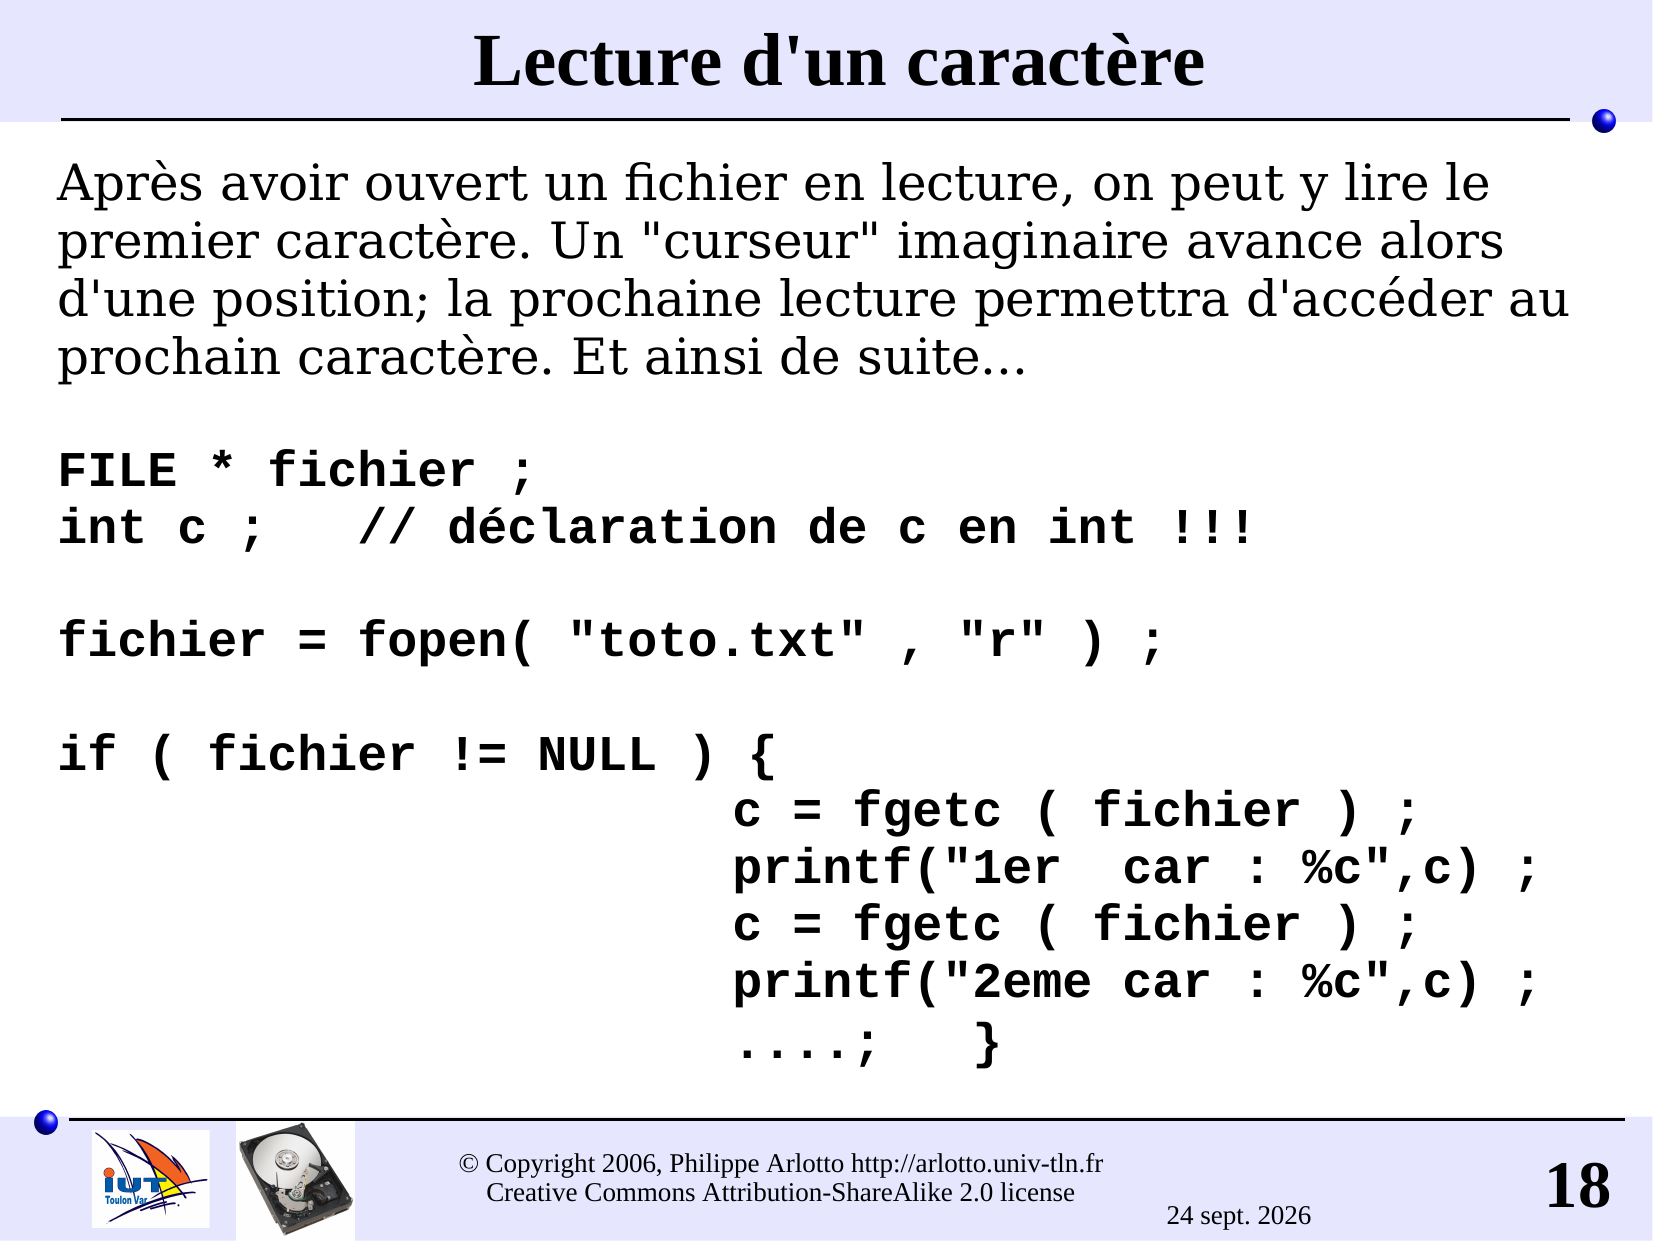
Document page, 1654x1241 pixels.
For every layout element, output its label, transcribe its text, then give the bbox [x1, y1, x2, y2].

title Lecture d'un caractère [95, 11, 1585, 110]
text_box Après avoir ouvert un fichier en lecture, on peut y lire le premier caractère. Un "curseur" imaginaire avance alors d'une position; la prochaine lecture permettra d'accéder au prochain caractère. Et ainsi de suite... FILE * fichier ; int c ; // déclaration de c en int !!! fichier = fopen( "toto.txt" , "r" ) ; if ( fichier != NULL ) { c = fgetc ( fichier ) ; printf("1er car : %c",c) ; c = fgetc ( fichier ) ; printf("2eme car : %c",c) ; ....; } [57, 153, 1572, 1086]
picture [236, 1121, 355, 1241]
